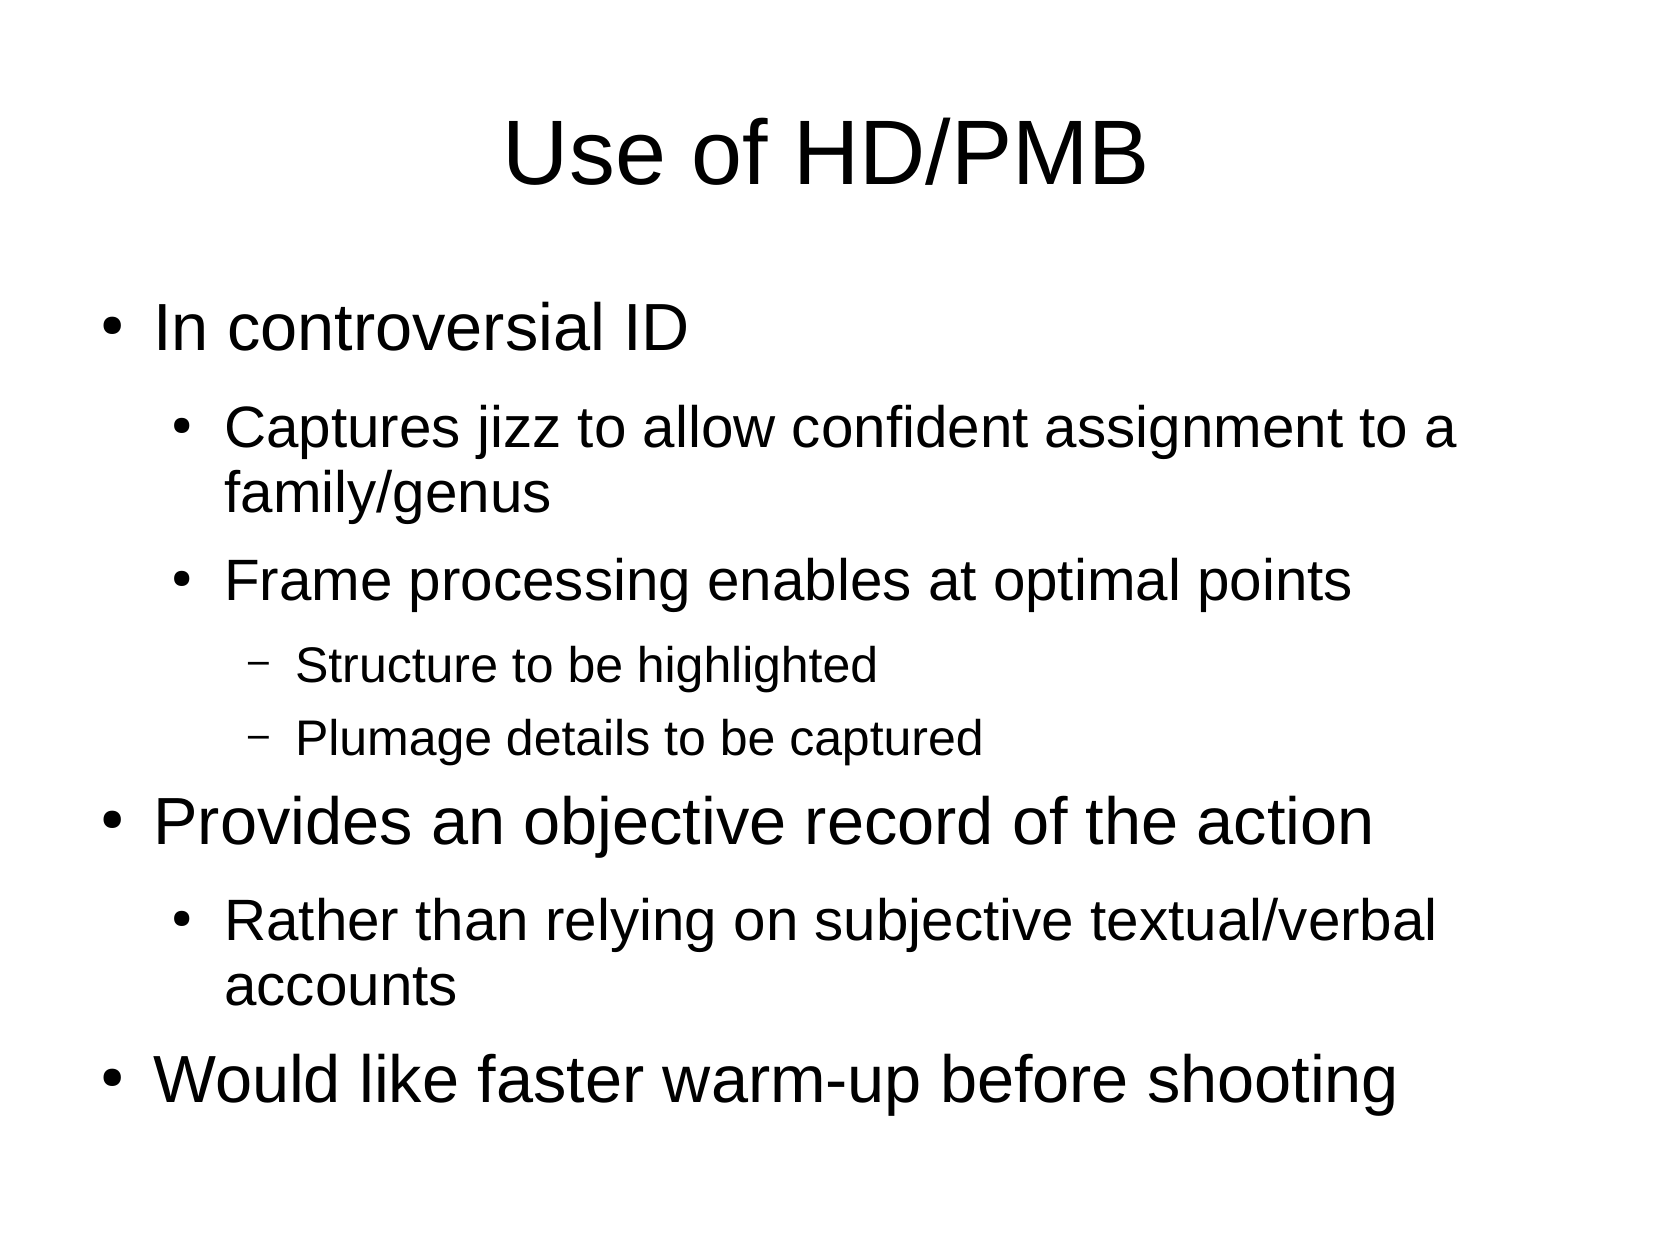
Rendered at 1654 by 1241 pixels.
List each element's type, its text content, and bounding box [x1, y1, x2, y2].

list In controversial ID Captures jizz to allow confident assignment to a family/genus Frame processing enables at optimal points Structure to be highlighted Plumage details to be captured Provides an objective record of the action Rather than relying on subjective textual/verbal accounts Would like faster warm-up before shooting [82, 290, 1571, 1116]
title Use of HD/PMB [82, 49, 1571, 257]
